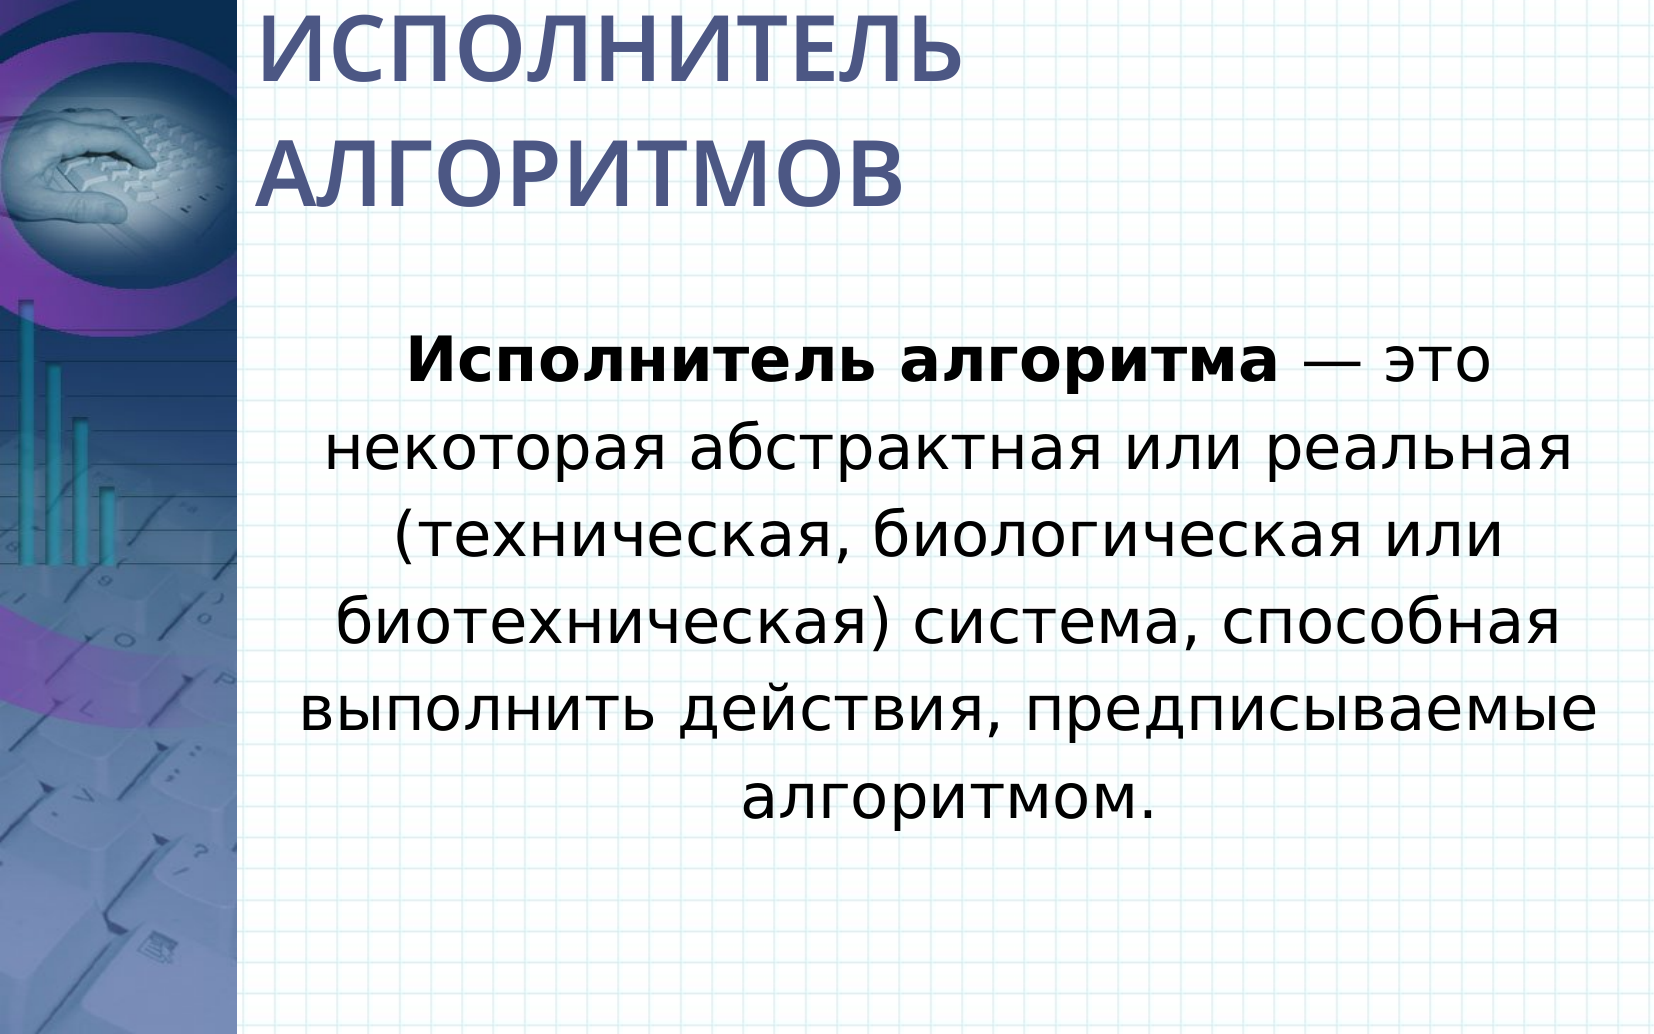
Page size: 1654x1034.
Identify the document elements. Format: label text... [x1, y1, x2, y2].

subtitle Исполнитель алгоритма — это некоторая абстрактная или реальная (техническая, биологическая или биотехническая) система, способная выполнить действия, предписываемые алгоритмом. [239, 250, 1625, 979]
picture [0, 0, 1654, 1034]
title ИСПОЛНИТЕЛЬ АЛГОРИТМОВ [254, 21, 1640, 195]
